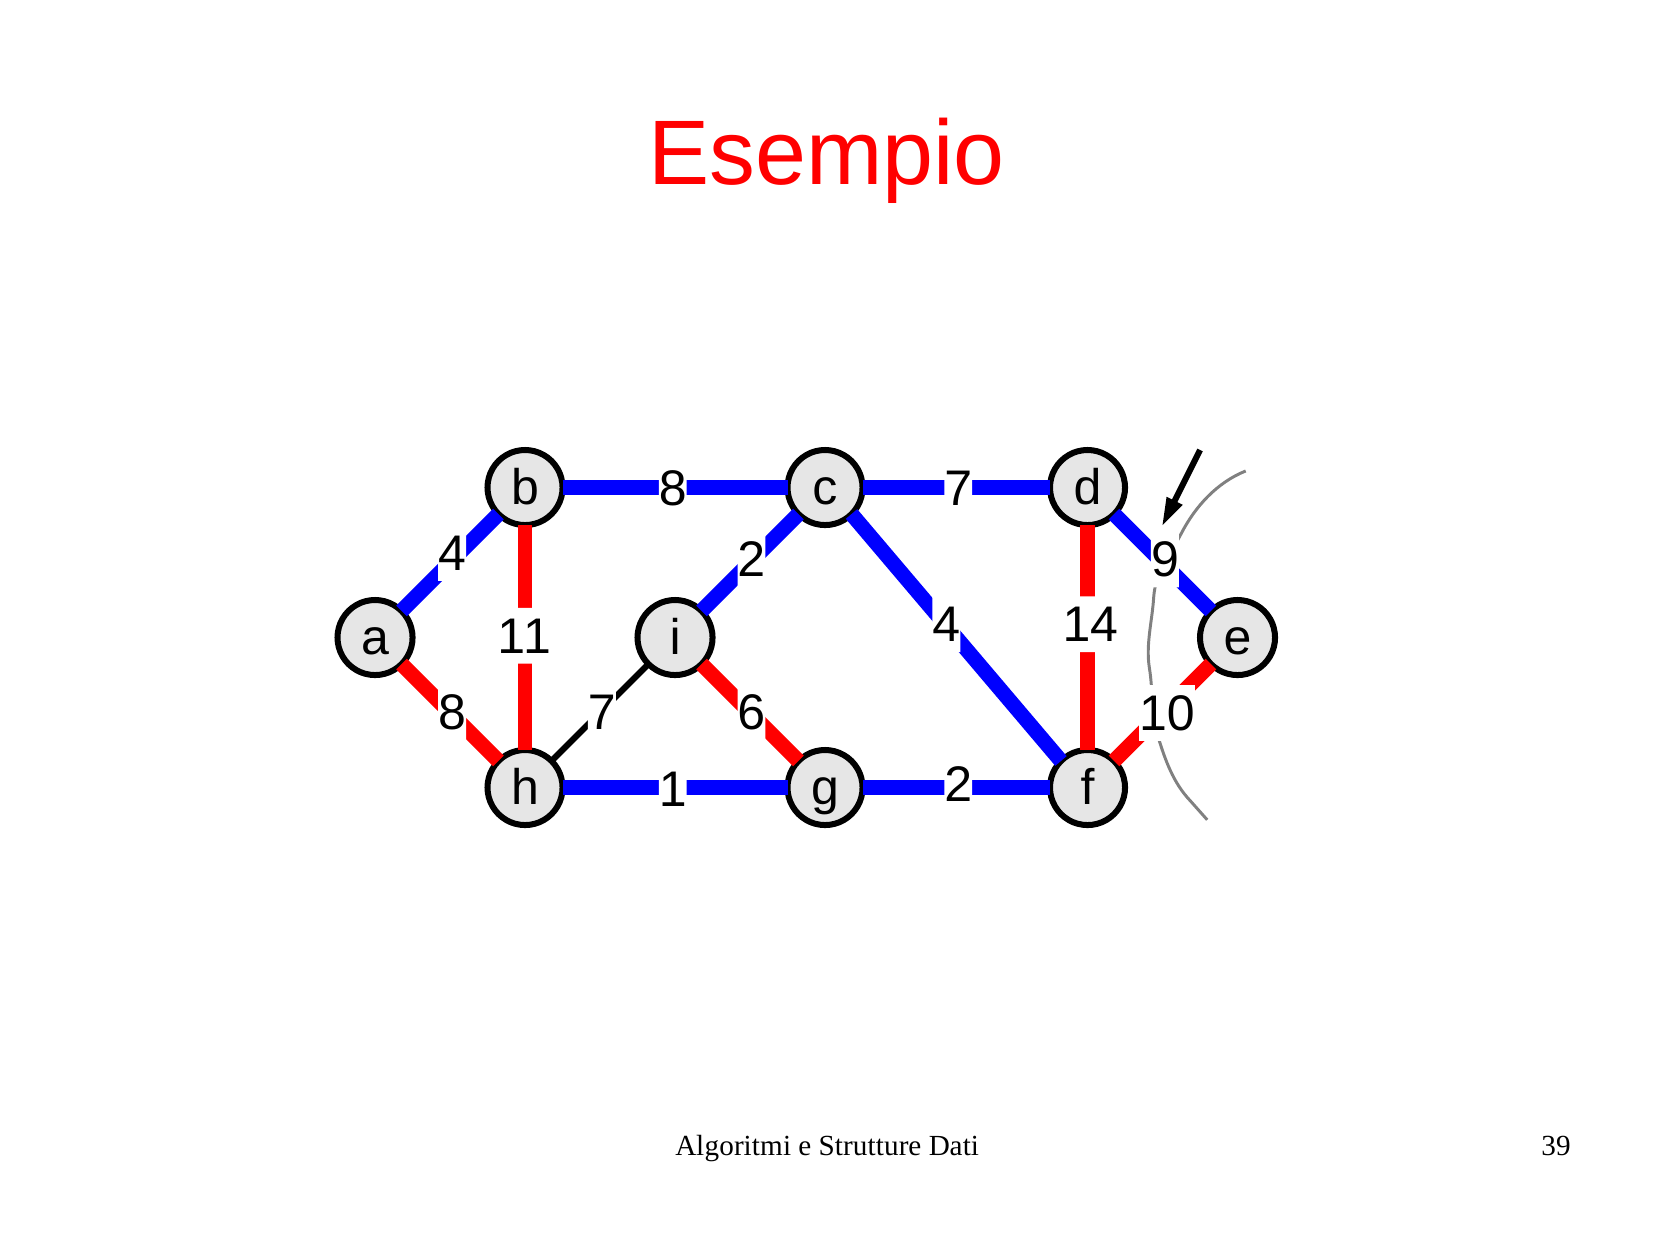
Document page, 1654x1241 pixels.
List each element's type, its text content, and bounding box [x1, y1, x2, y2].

text_box 7 [587, 684, 616, 741]
text_box 8 [438, 684, 467, 741]
text_box 14 [1062, 596, 1119, 653]
title Esempio [82, 49, 1571, 257]
text_box h [487, 750, 563, 826]
text_box 1 [658, 761, 687, 818]
text_box g [788, 750, 863, 826]
text_box 2 [944, 756, 973, 812]
text_box 7 [944, 460, 973, 517]
text_box b [487, 450, 563, 525]
text_box 9 [1150, 531, 1179, 588]
text_box f [1050, 750, 1126, 826]
text_box 6 [737, 684, 766, 741]
text_box 4 [438, 525, 467, 581]
text_box 10 [1139, 685, 1195, 741]
text_box 8 [658, 460, 687, 516]
text_box a [337, 600, 413, 676]
text_box e [1200, 600, 1276, 676]
text_box i [637, 600, 713, 676]
text_box d [1050, 450, 1126, 525]
text_box 4 [932, 596, 961, 653]
text_box 11 [497, 607, 557, 664]
text_box 2 [737, 531, 766, 588]
text_box c [788, 450, 863, 526]
